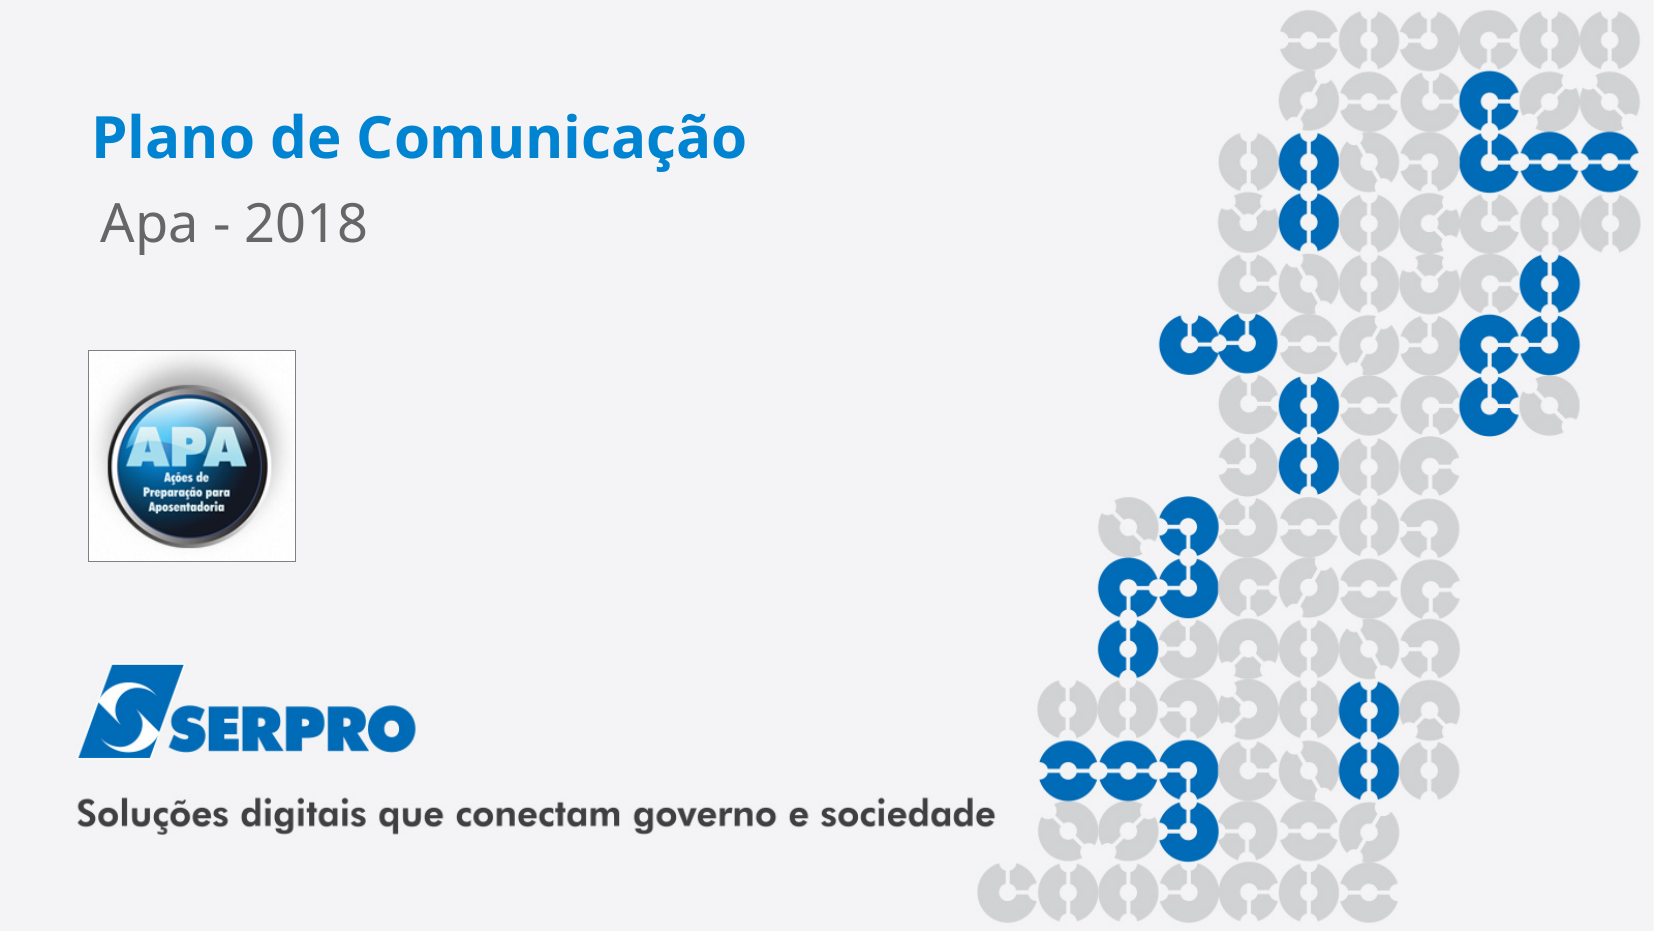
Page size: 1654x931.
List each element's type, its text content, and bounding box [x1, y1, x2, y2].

text_box Plano de Comunicação [76, 88, 1099, 444]
picture [0, 0, 1654, 931]
text_box Apa - 2018 [85, 177, 1211, 300]
